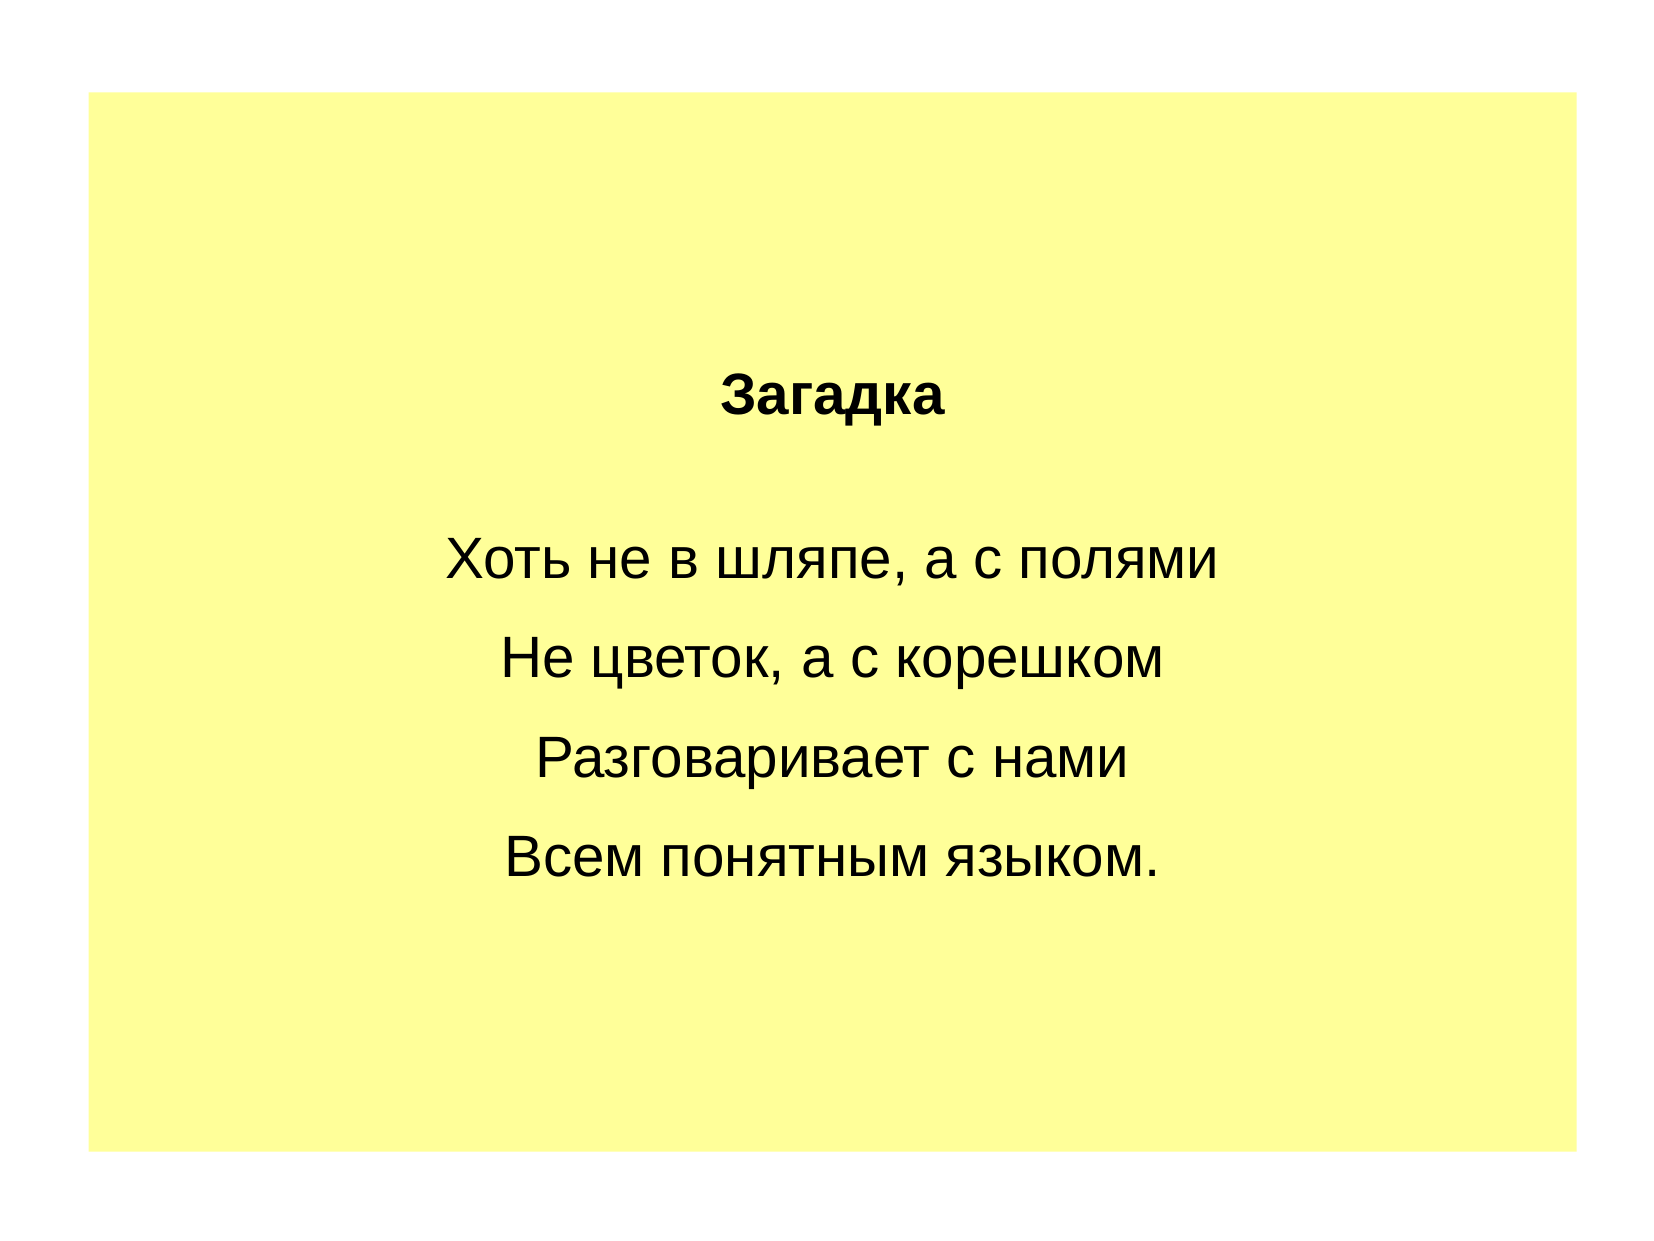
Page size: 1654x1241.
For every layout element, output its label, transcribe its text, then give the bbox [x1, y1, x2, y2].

subtitle Загадка Хоть не в шляпе, а с полями Не цветок, а с корешком Разговаривает с нами Всем понятным языком. [88, 92, 1577, 1152]
